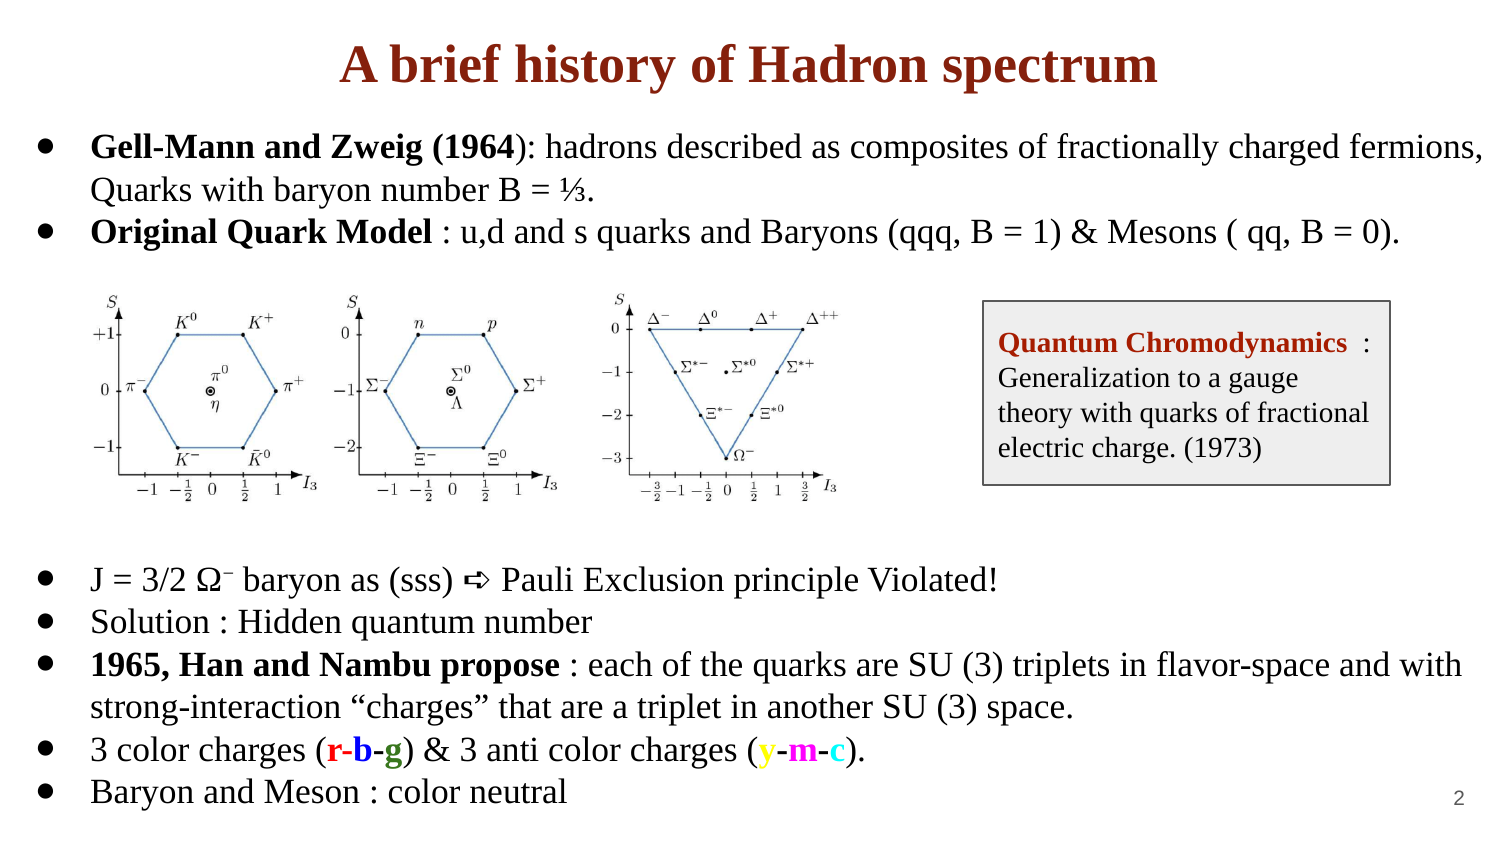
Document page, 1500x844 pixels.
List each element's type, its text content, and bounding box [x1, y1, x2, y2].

text_box Quantum Chromodynamics : Generalization to a gauge theory with quarks of fractional electric charge. (1973) [982, 301, 1390, 485]
title A brief history of Hadron spectrum [51, 20, 1449, 108]
text_box Gell-Mann and Zweig (1964): hadrons described as composites of fractionally charged fermions, Quarks with baryon number B = ⅓. Original Quark Model : u,d and s quarks and Baryons (qqq, B = 1) & Mesons ( qq, B = 0). [0, 108, 1500, 277]
slide_number <number> [1389, 764, 1480, 830]
picture [81, 288, 566, 513]
text_box J = 3/2 Ω− baryon as (sss) ➪ Pauli Exclusion principle Violated! Solution : Hidden quantum number 1965, Han and Nambu propose : each of the quarks are SU (3) triplets in flavor-space and with strong-interaction “charges” that are a triplet in another SU (3) space. 3 color charges (r-b-g) & 3 anti color charges (y-m-c). Baryon and Meson : color neutral [0, 540, 1492, 819]
picture [590, 288, 870, 513]
